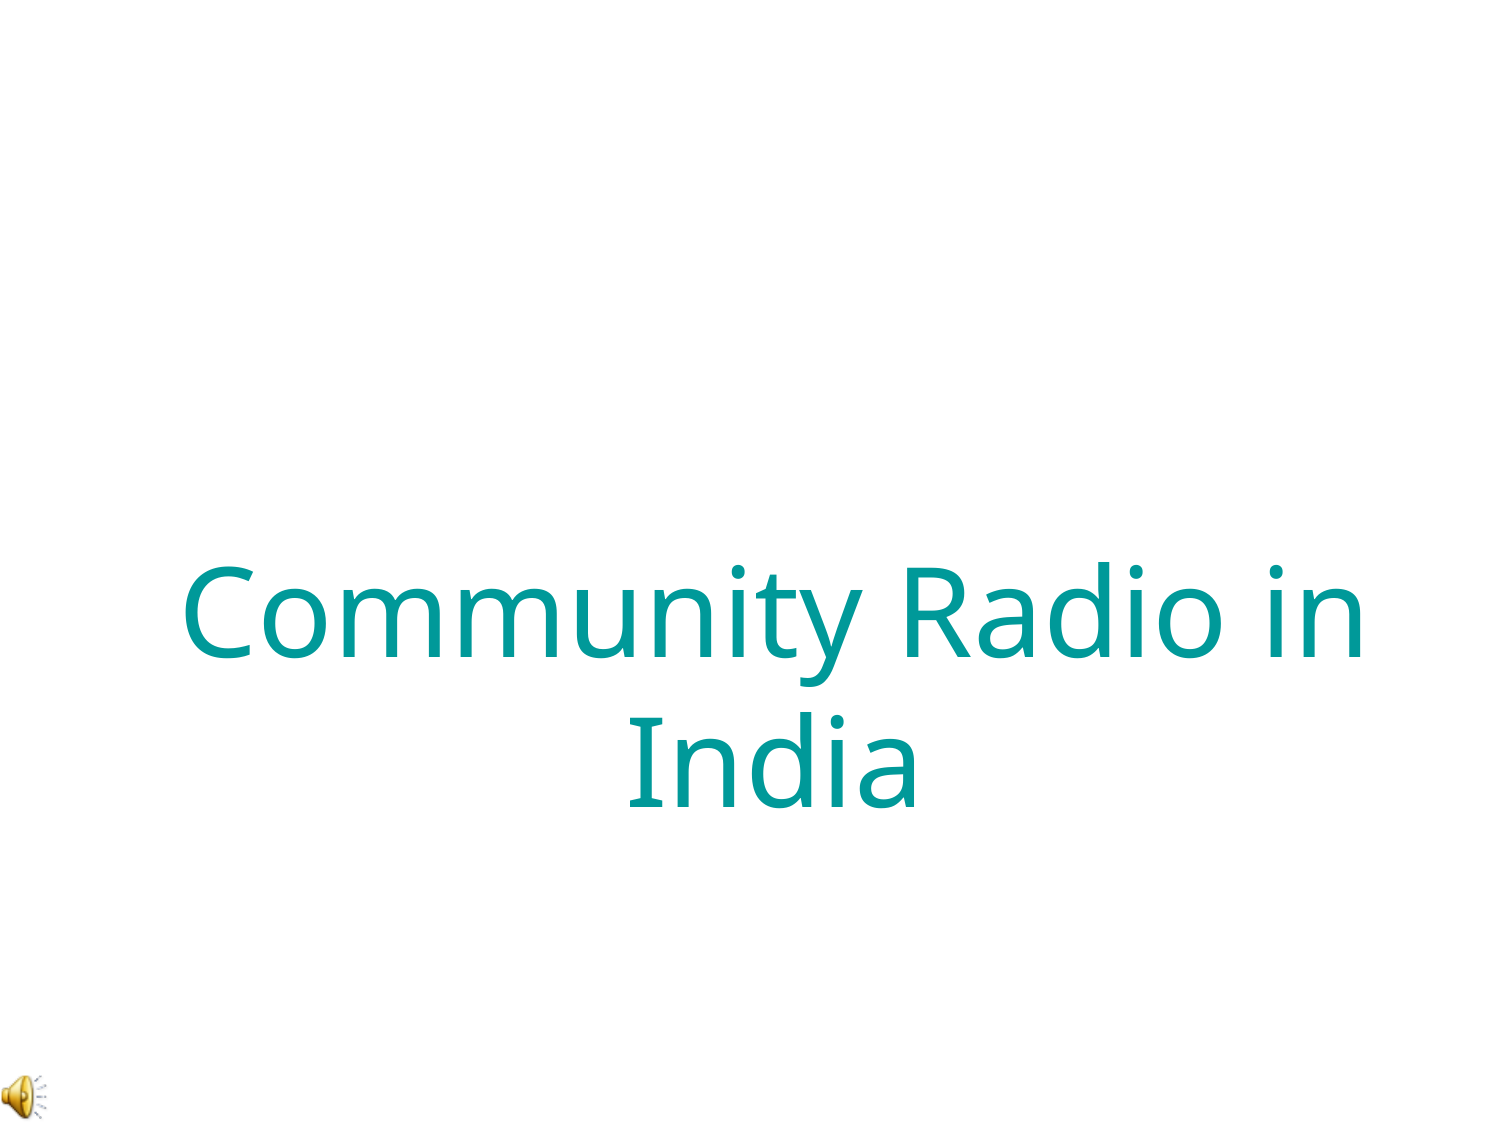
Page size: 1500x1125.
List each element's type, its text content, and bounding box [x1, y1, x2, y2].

picture [0, 1074, 51, 1125]
title Community Radio in India [137, 525, 1413, 841]
